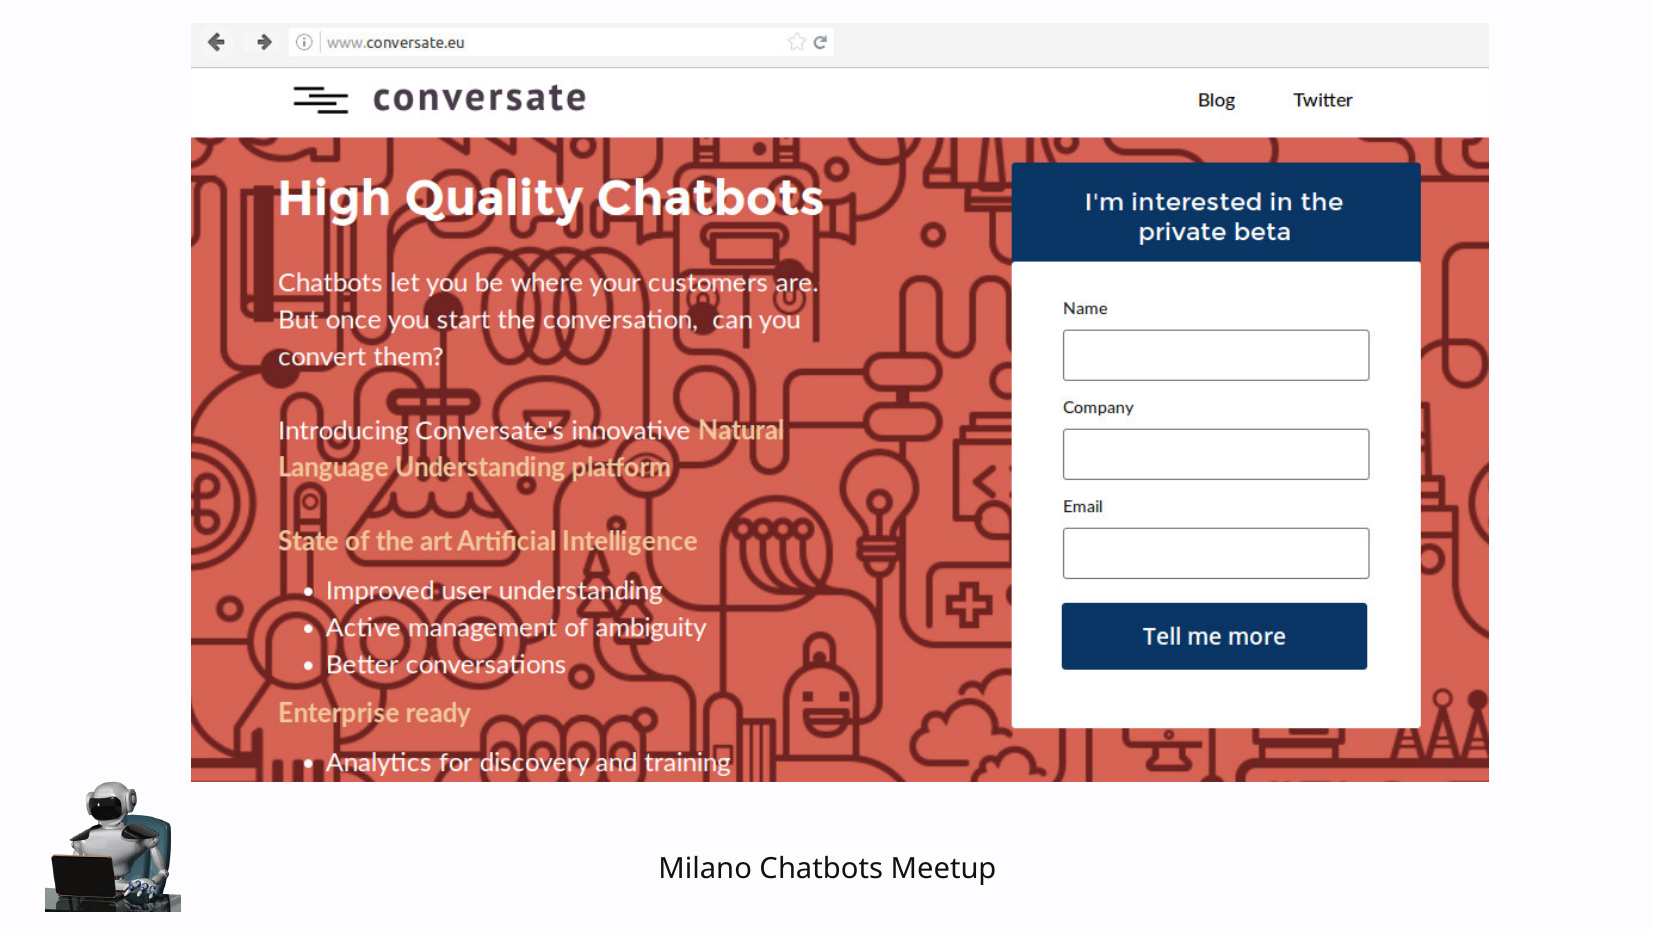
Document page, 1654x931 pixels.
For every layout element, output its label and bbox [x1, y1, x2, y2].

picture [45, 777, 181, 912]
picture [191, 23, 1489, 782]
